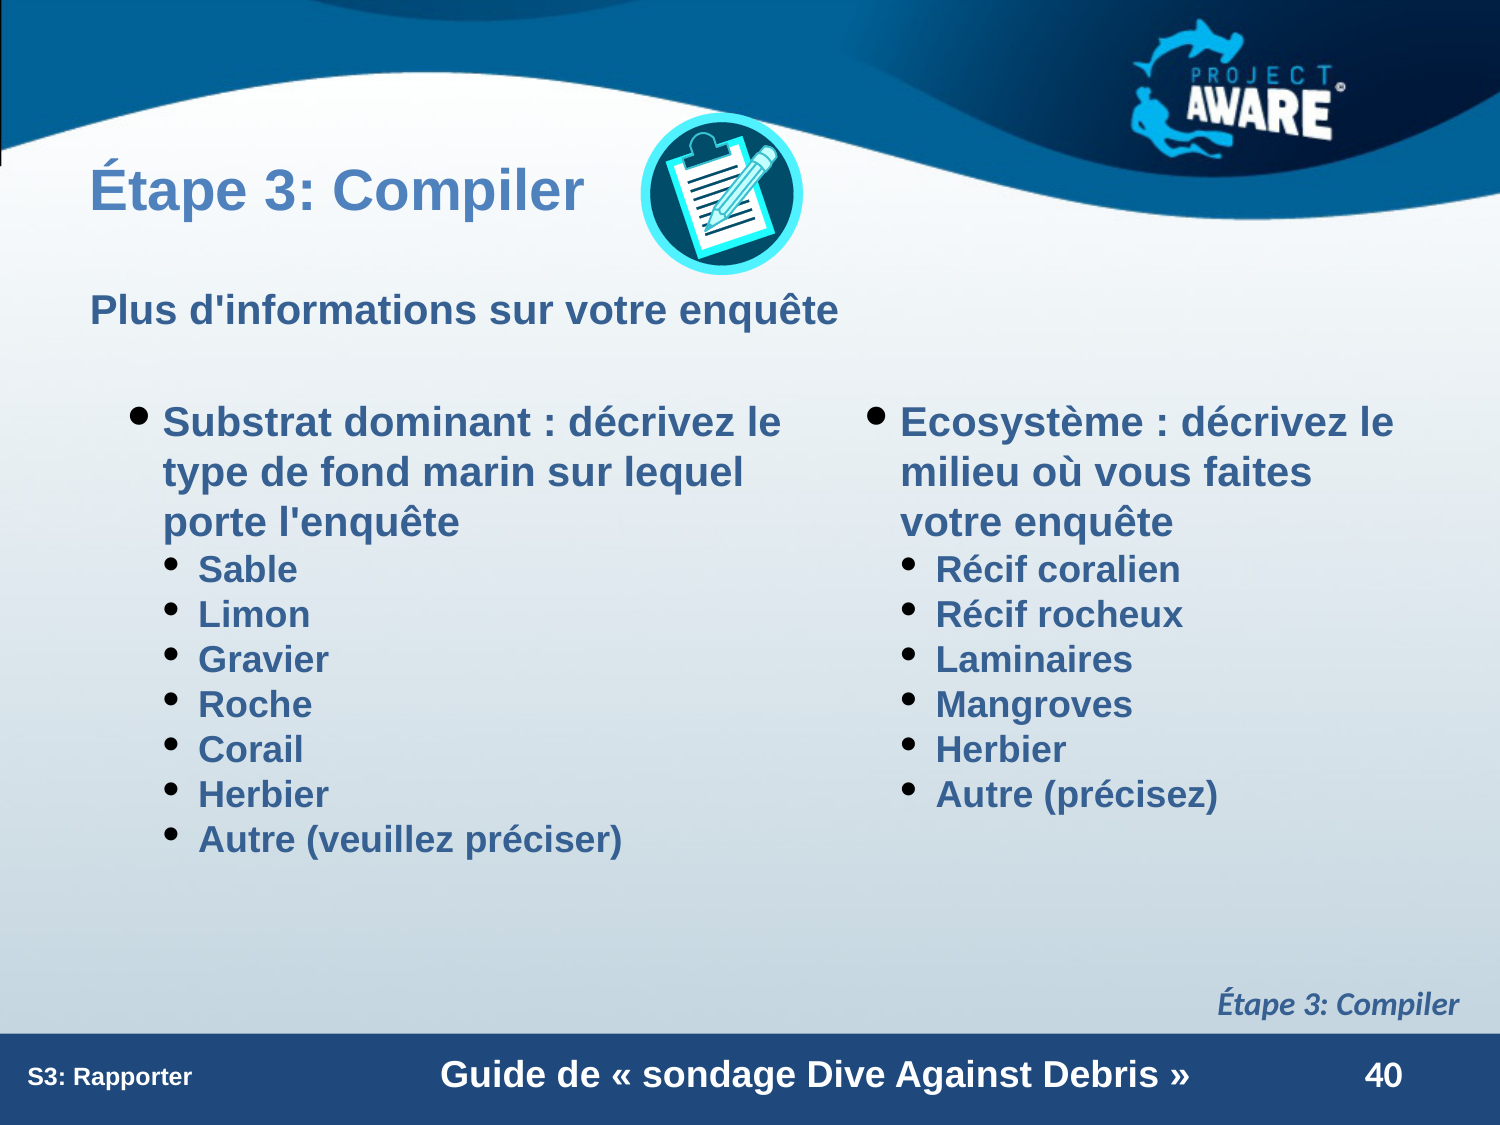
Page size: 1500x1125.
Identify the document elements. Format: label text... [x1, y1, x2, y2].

picture [0, 0, 1500, 1037]
text_box Guide de « sondage Dive Against Debris » [425, 1042, 1276, 1103]
text_box <numéro> [1350, 1042, 1475, 1103]
text_box Plus d'informations sur votre enquête [75, 275, 863, 355]
text_box Substrat dominant : décrivez le type de fond marin sur lequel porte l'enquête Sable Limon Gravier Roche Corail Herbier Autre (veuillez préciser) [112, 387, 813, 875]
text_box Étape 3: Compiler [999, 975, 1475, 1025]
text_box Étape 3: Compiler [75, 145, 615, 237]
text_box Ecosystème : décrivez le milieu où vous faites votre enquête Récif coralien Récif rocheux Laminaires Mangroves Herbier Autre (précisez) [849, 387, 1438, 839]
text_box S3: Rapporter [12, 1052, 425, 1103]
